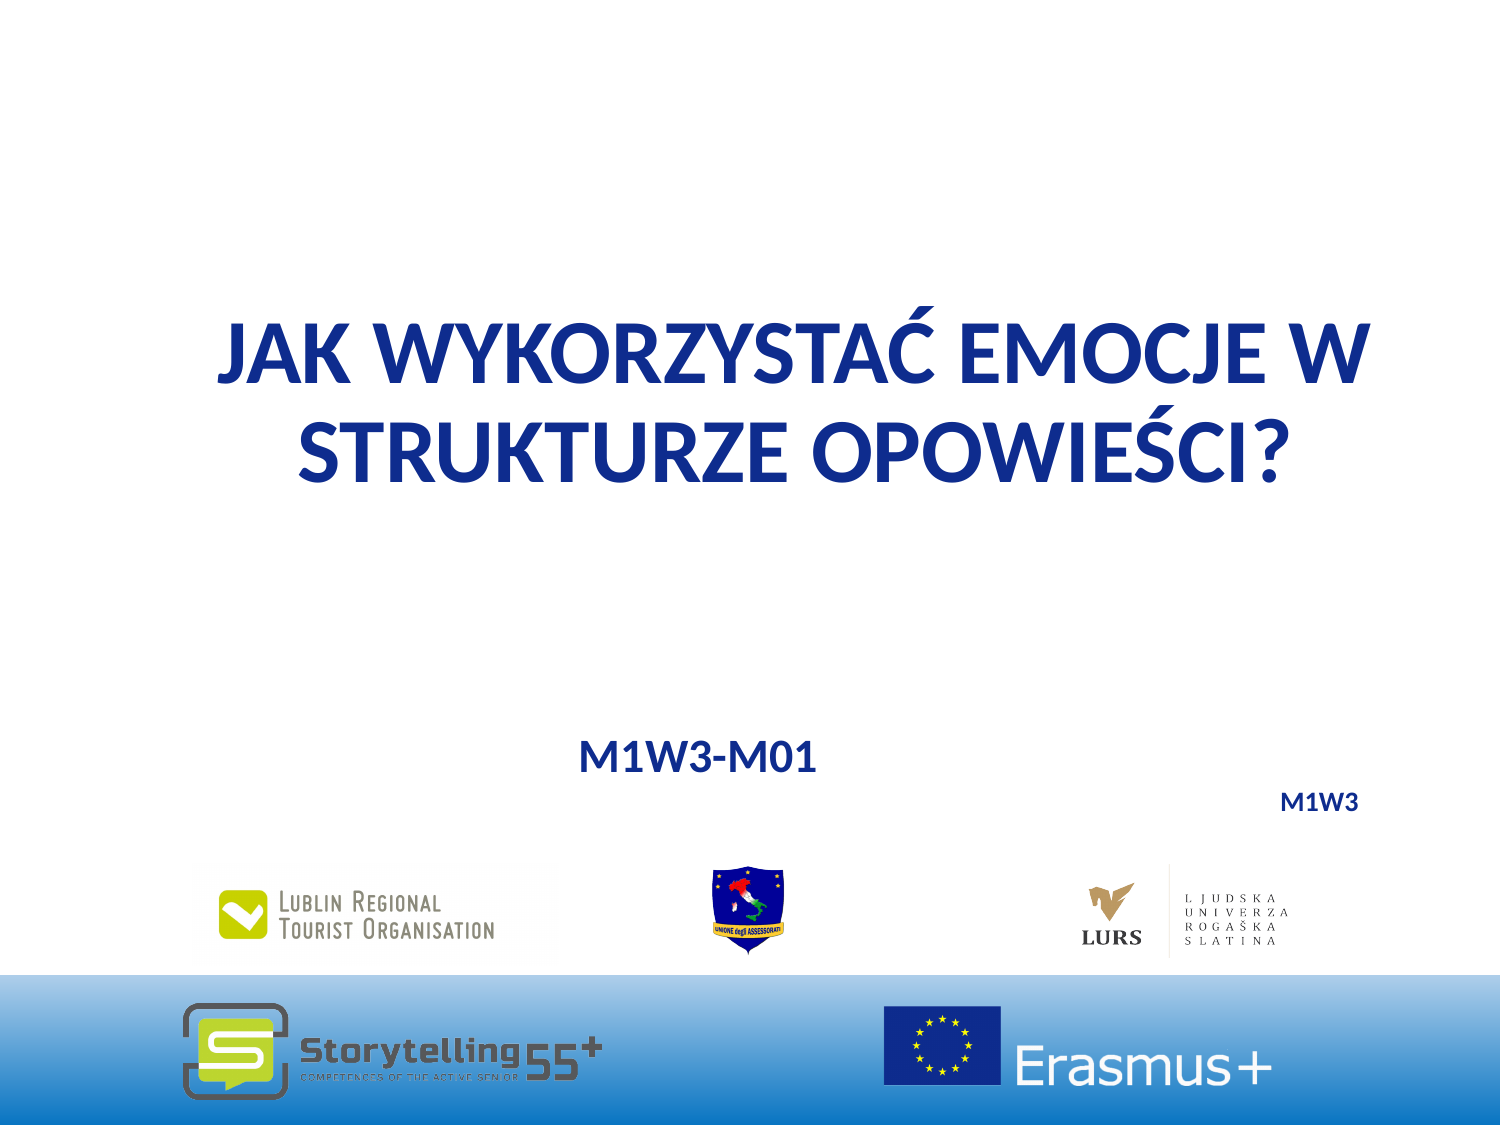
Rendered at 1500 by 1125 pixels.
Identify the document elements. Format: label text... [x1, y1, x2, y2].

text_box M1W3 [1172, 777, 1467, 823]
text_box [0, 857, 1500, 1125]
title JAK WYKORZYSTAĆ EMOCJE W STRUKTURZE OPOWIEŚCI? [162, 296, 1429, 487]
subtitle M1W3-M01 [101, 650, 1296, 791]
picture [1082, 864, 1288, 958]
picture [183, 1004, 602, 1100]
picture [861, 983, 1294, 1108]
picture [698, 861, 802, 959]
picture [192, 863, 559, 966]
